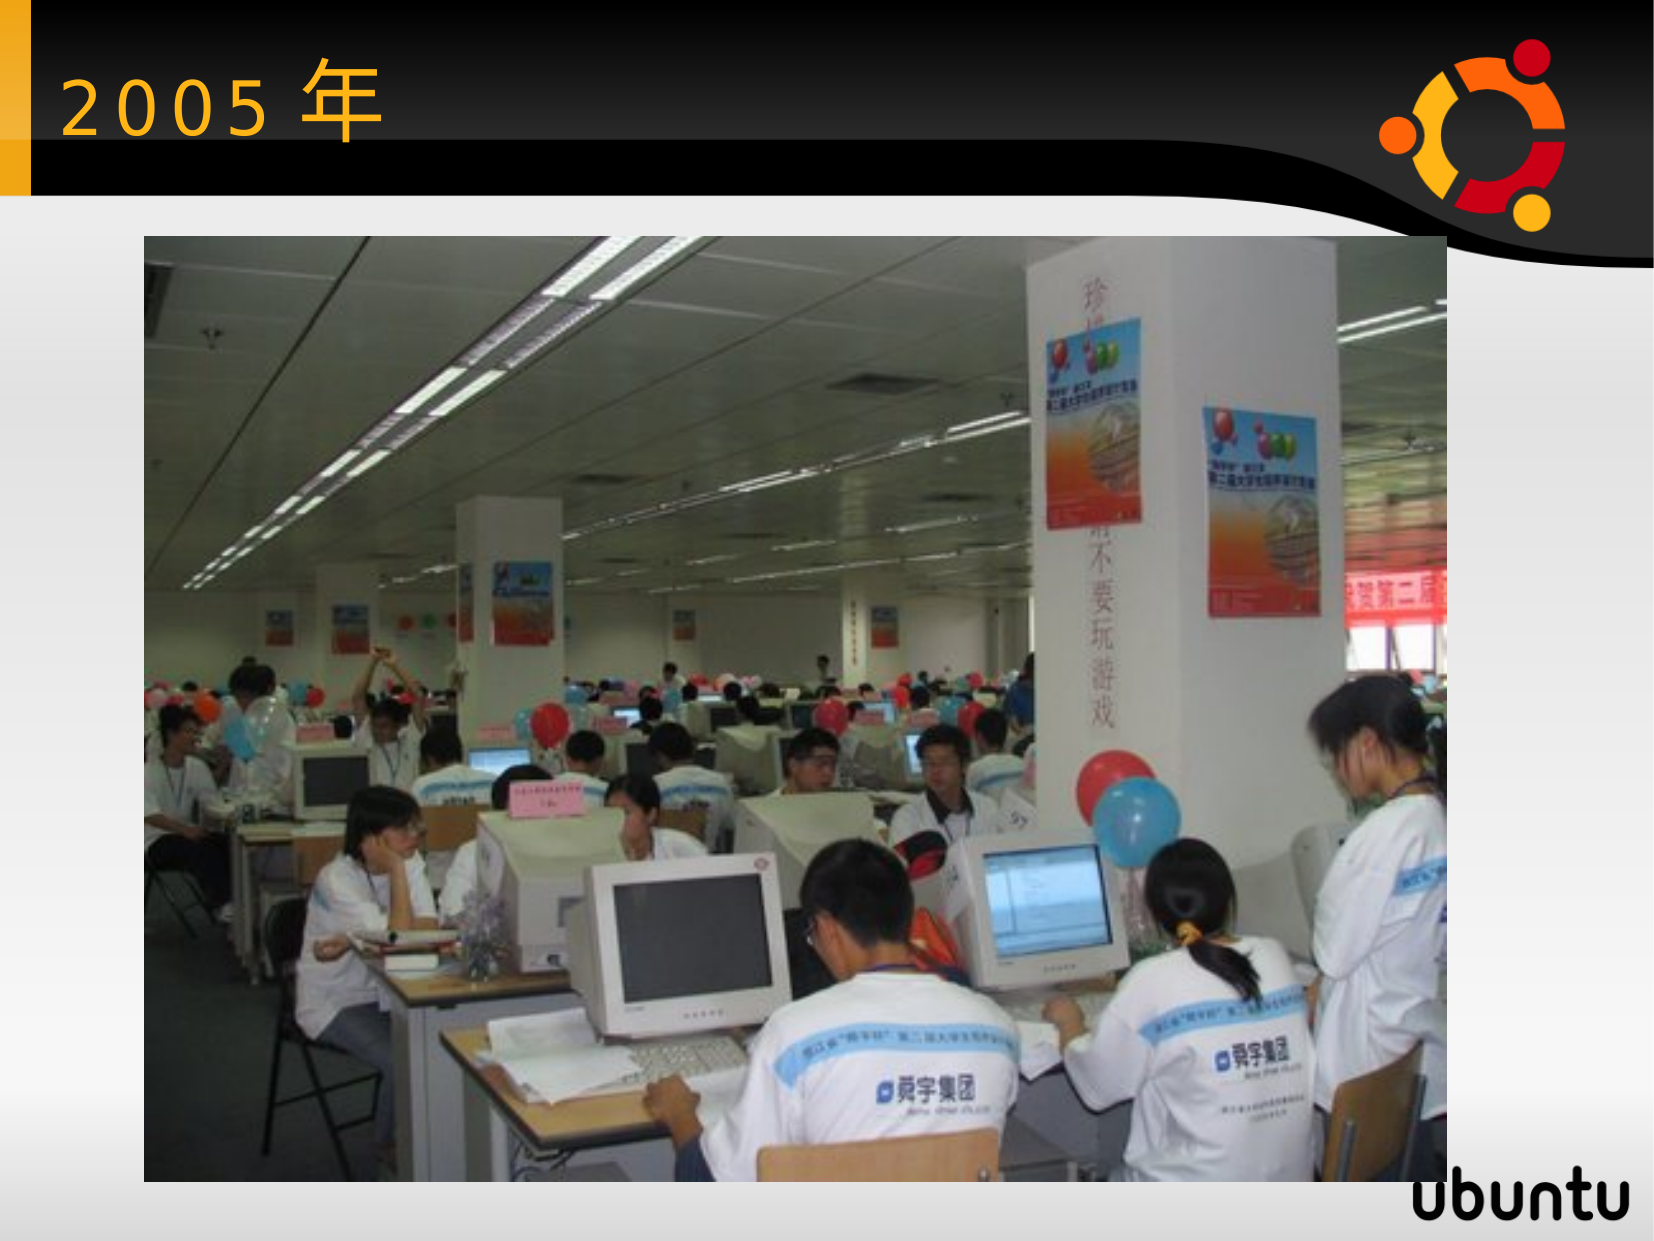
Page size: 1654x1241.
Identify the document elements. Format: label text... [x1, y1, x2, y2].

title 2005年 [59, 36, 1270, 171]
picture [0, 0, 1654, 1241]
